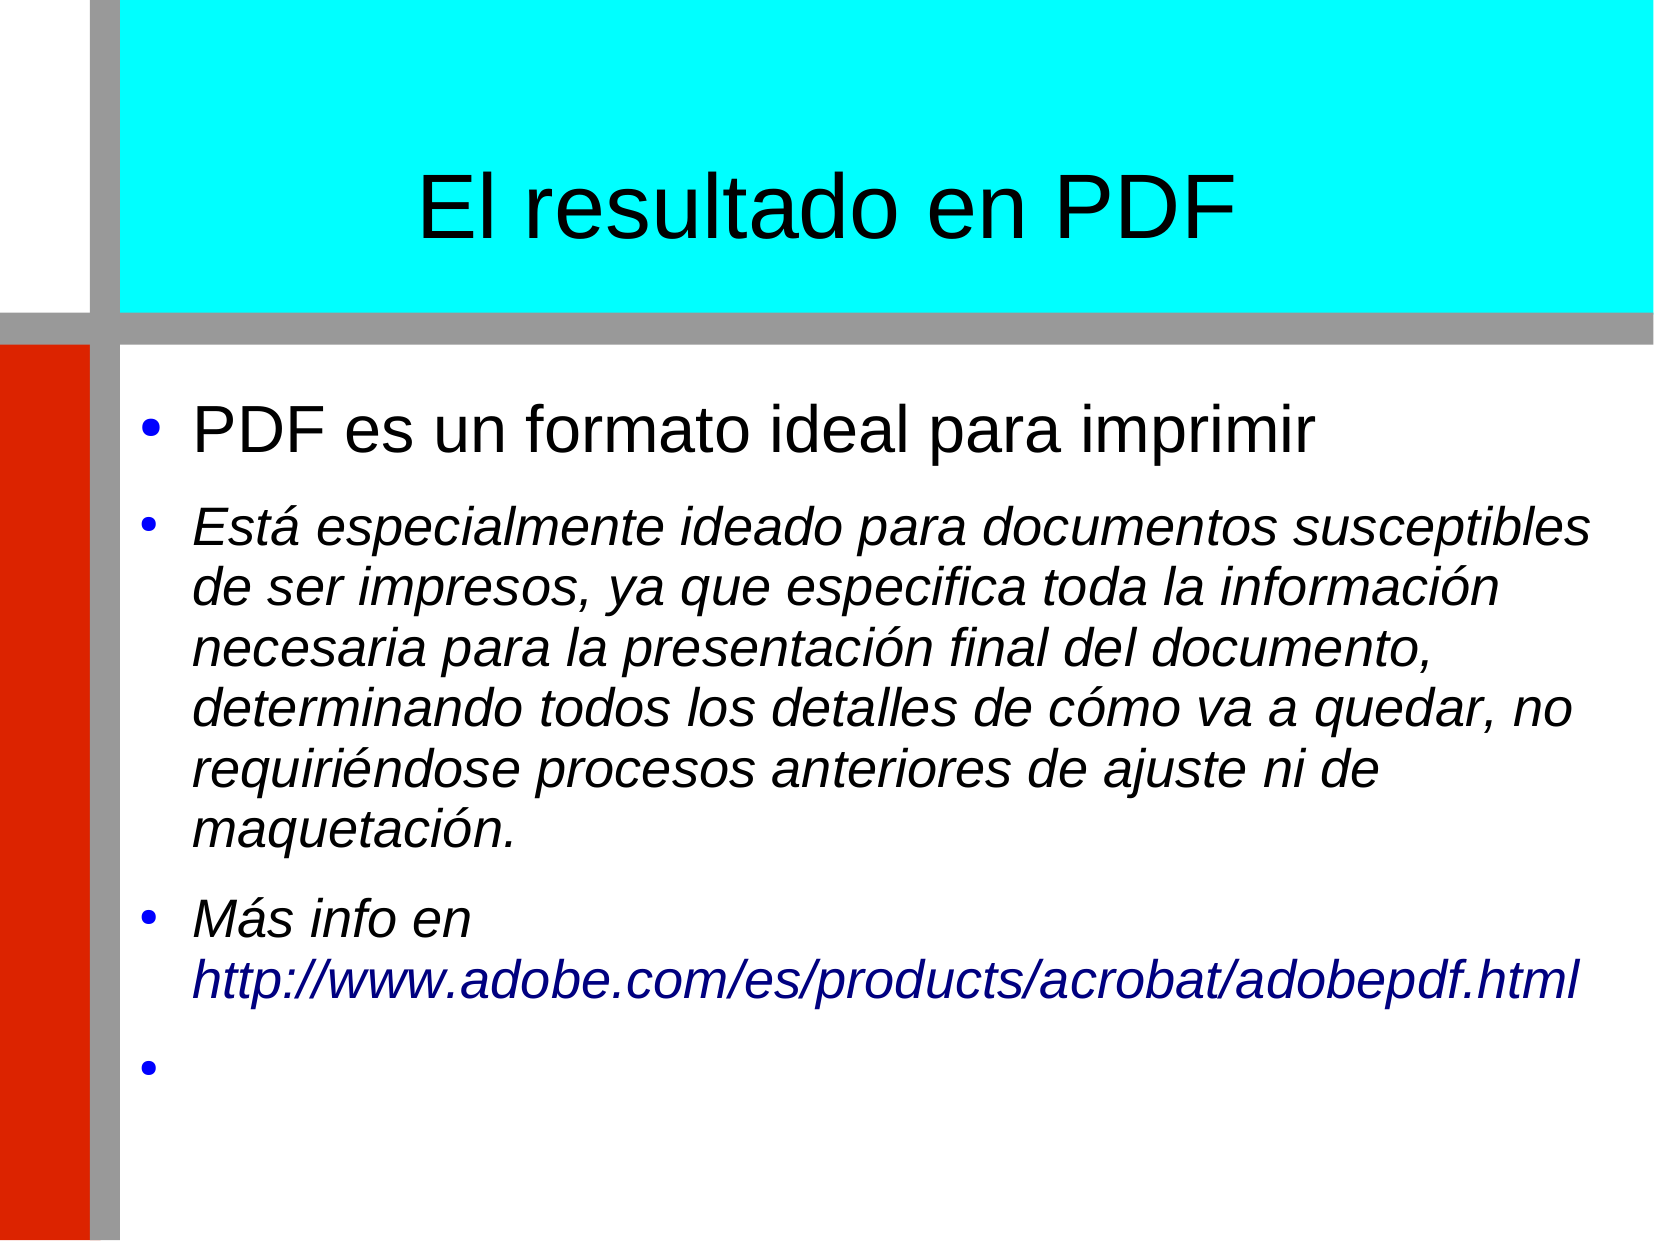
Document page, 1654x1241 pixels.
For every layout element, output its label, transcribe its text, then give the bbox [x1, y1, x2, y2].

title El resultado en PDF [121, 102, 1534, 310]
list PDF es un formato ideal para imprimir Está especialmente ideado para documentos susceptibles de ser impresos, ya que especifica toda la información necesaria para la presentación final del documento, determinando todos los detalles de cómo va a quedar, no requiriéndose procesos anteriores de ajuste ni de maquetación. Más info en http://www.adobe.com/es/products/acrobat/adobepdf.html [121, 391, 1625, 1211]
